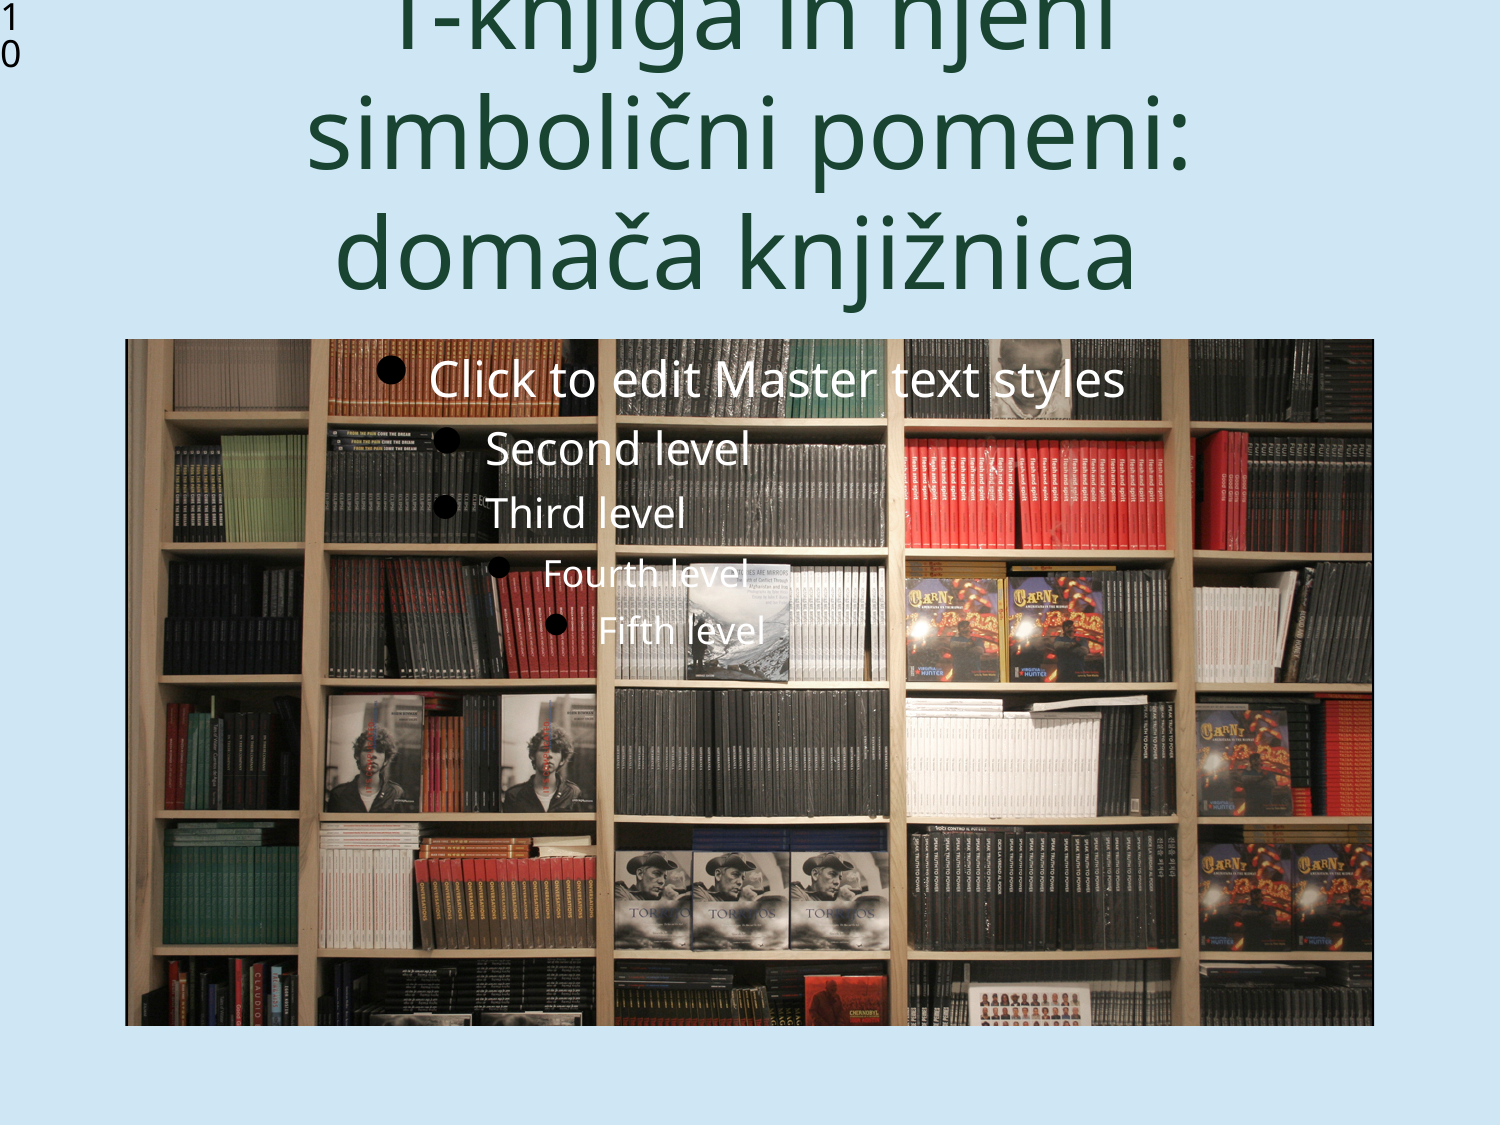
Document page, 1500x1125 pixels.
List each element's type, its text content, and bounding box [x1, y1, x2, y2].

title T-knjiga in njeni simbolični pomeni: domača knjižnica [125, 12, 1375, 246]
picture [125, 339, 1375, 1026]
